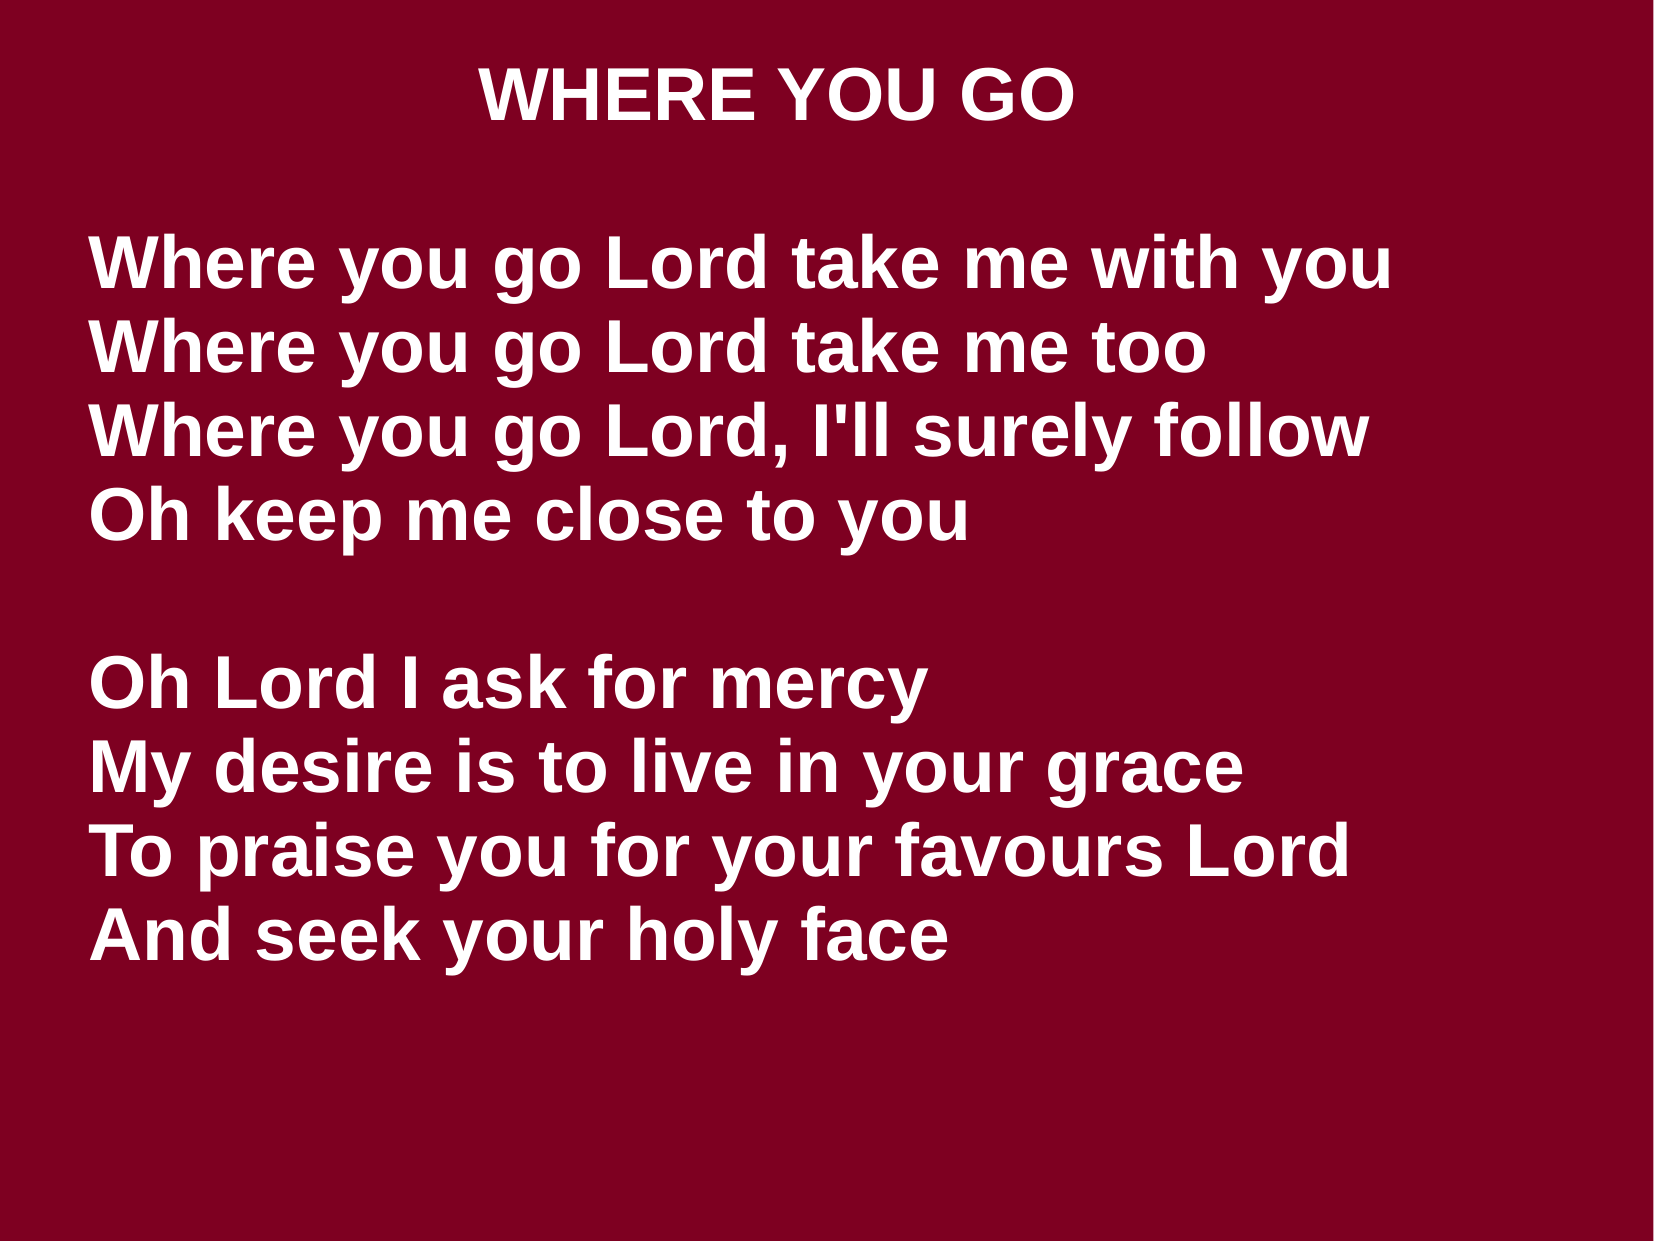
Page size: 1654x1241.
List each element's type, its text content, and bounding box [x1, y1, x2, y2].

text_box WHERE YOU GO Where you go Lord take me with you Where you go Lord take me too Where you go Lord, I'll surely follow Oh keep me close to you Oh Lord I ask for mercy My desire is to live in your grace To praise you for your favours Lord And seek your holy face [0, 0, 1654, 1241]
